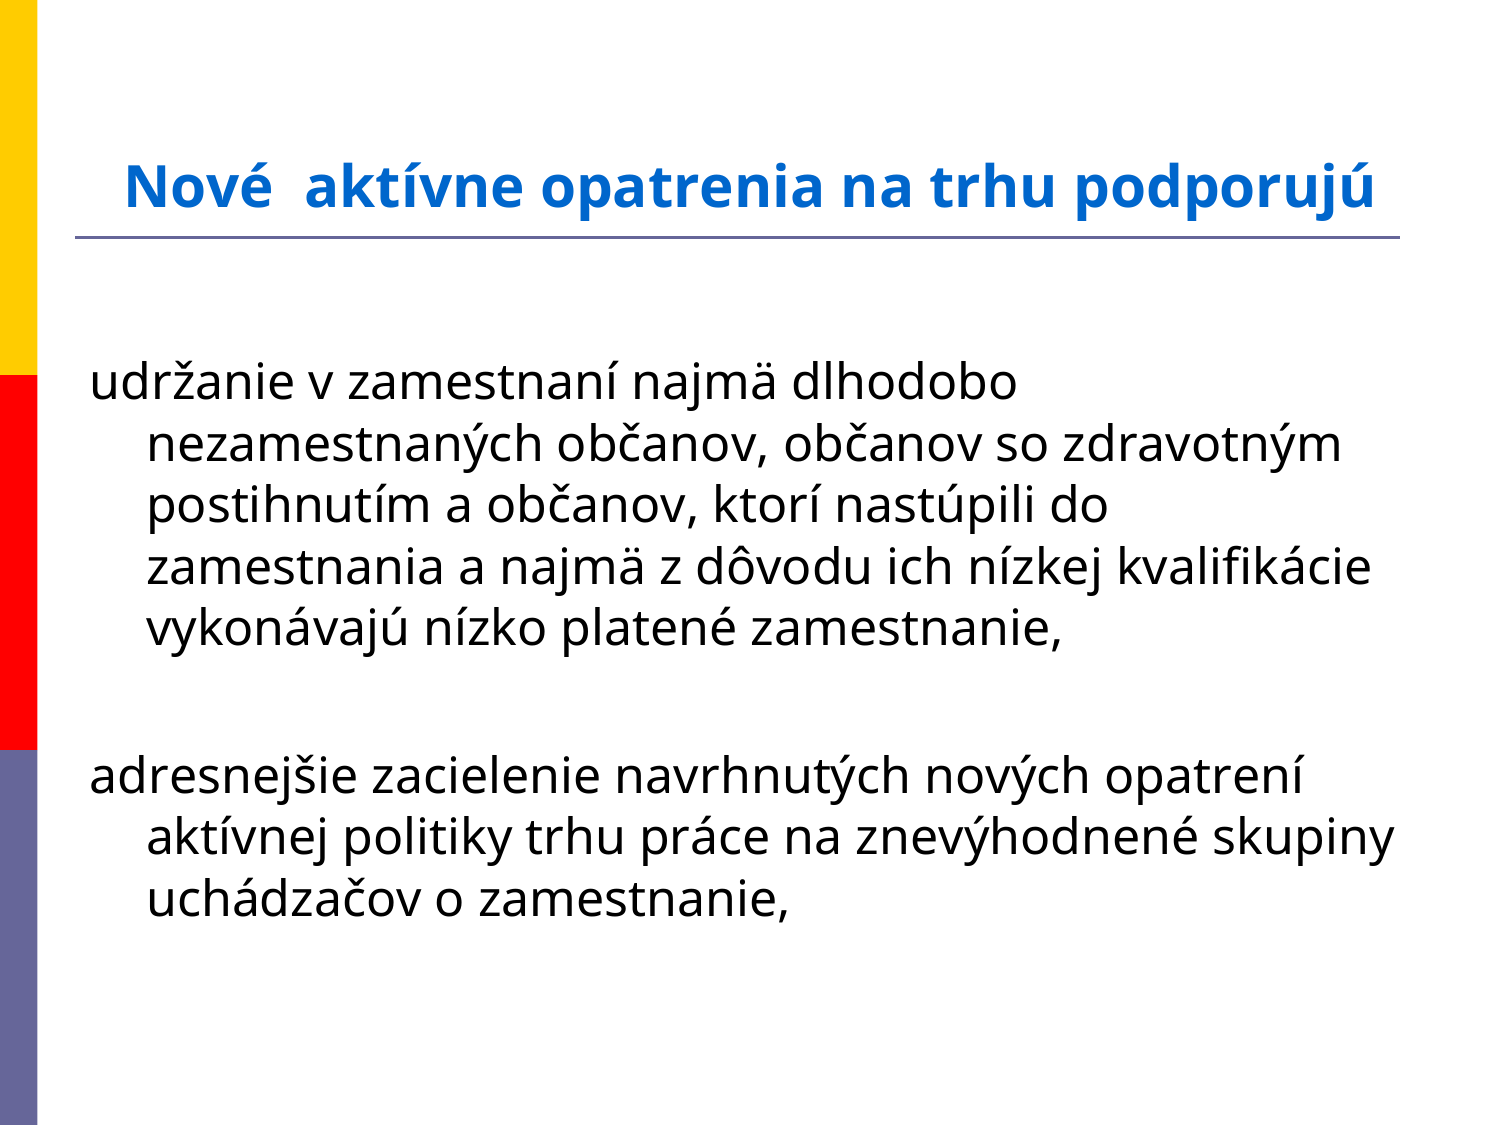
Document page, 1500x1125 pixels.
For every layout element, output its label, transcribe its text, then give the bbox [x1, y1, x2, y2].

title Nové aktívne opatrenia na trhu podporujú [75, 45, 1426, 233]
list udržanie v zamestnaní najmä dlhodobo nezamestnaných občanov, občanov so zdravotným postihnutím a občanov, ktorí nastúpili do zamestnania a najmä z dôvodu ich nízkej kvalifikácie vykonávajú nízko platené zamestnanie, adresnejšie zacielenie navrhnutých nových opatrení aktívnej politiky trhu práce na znevýhodnené skupiny uchádzačov o zamestnanie, [75, 262, 1426, 1045]
